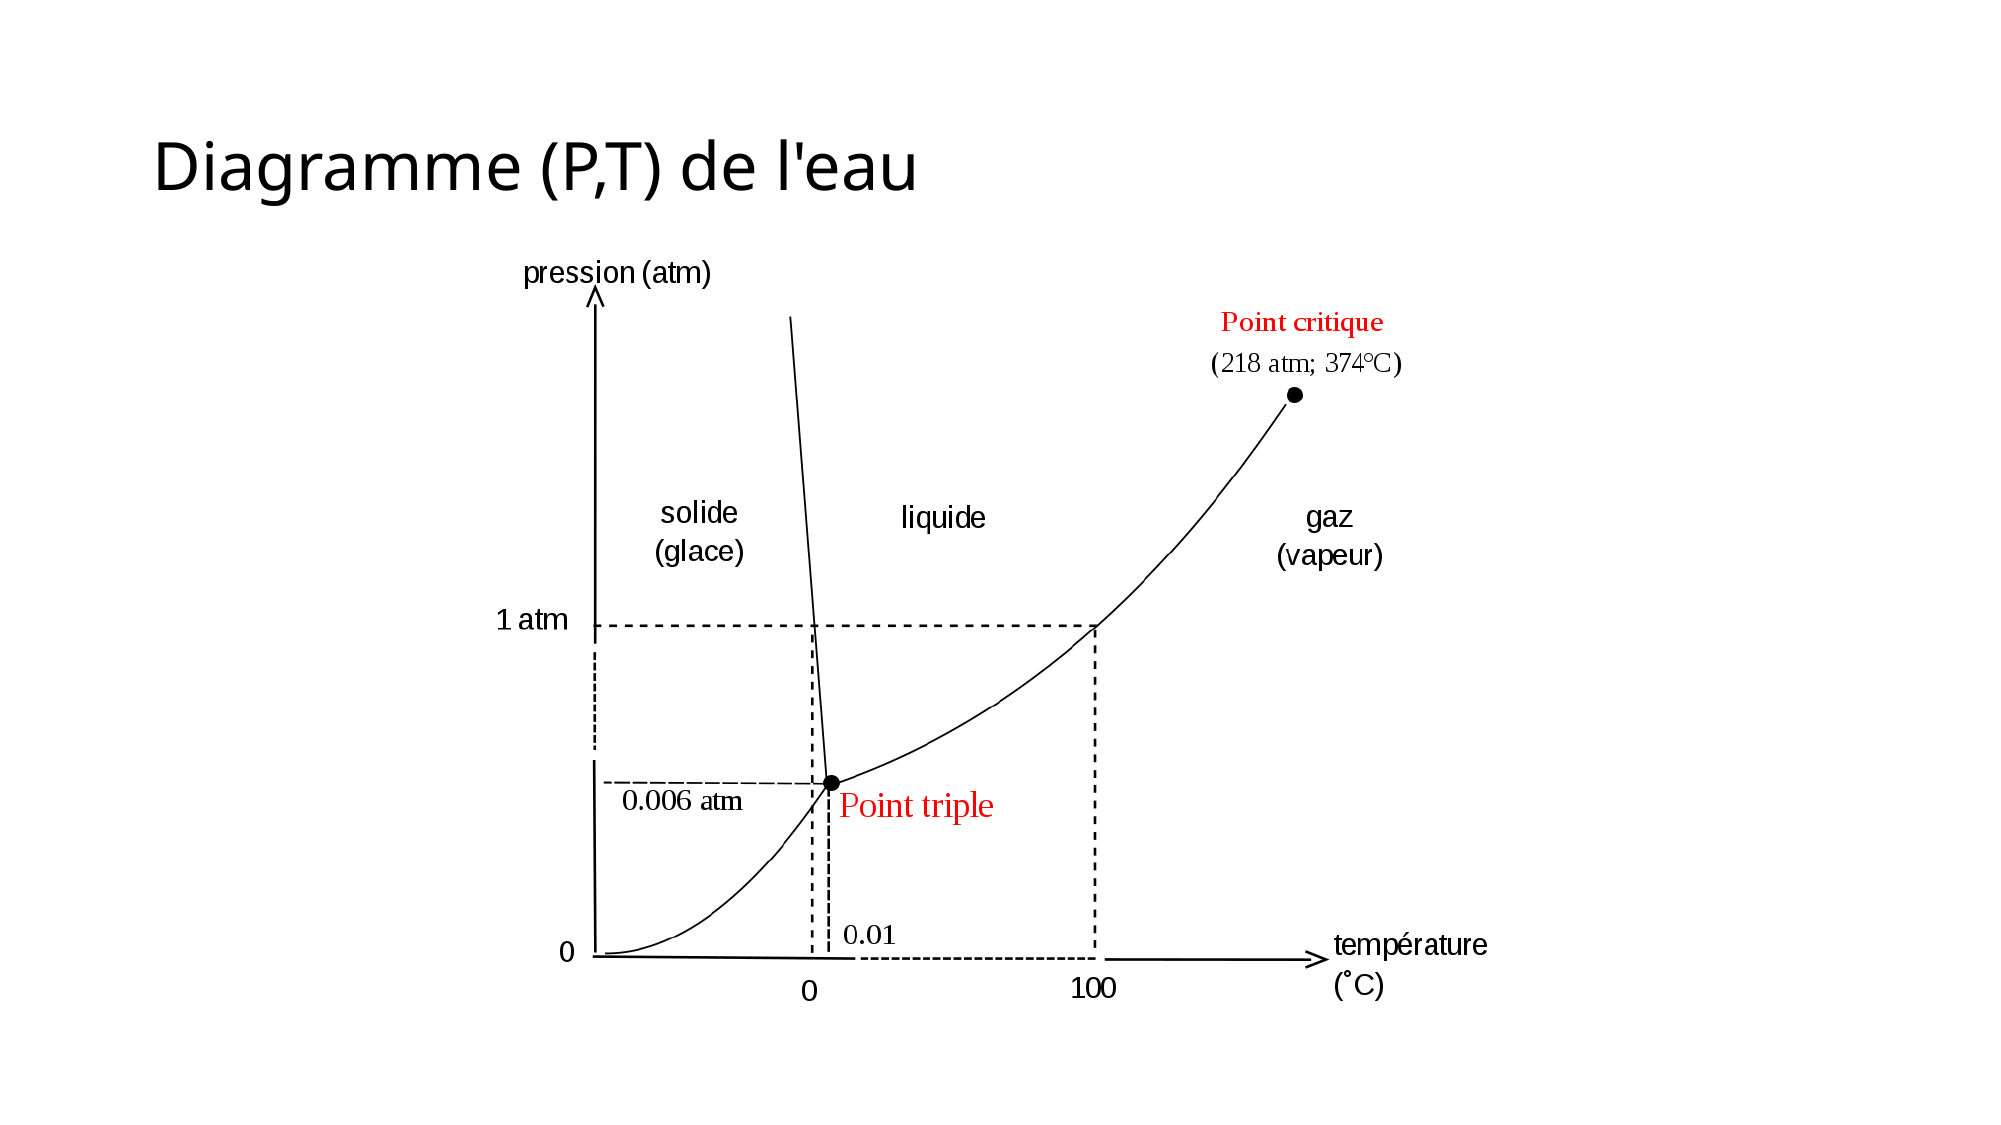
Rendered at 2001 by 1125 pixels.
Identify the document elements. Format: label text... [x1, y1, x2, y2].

title Diagramme (P,T) de l'eau [137, 59, 1863, 278]
picture [495, 246, 1505, 1014]
